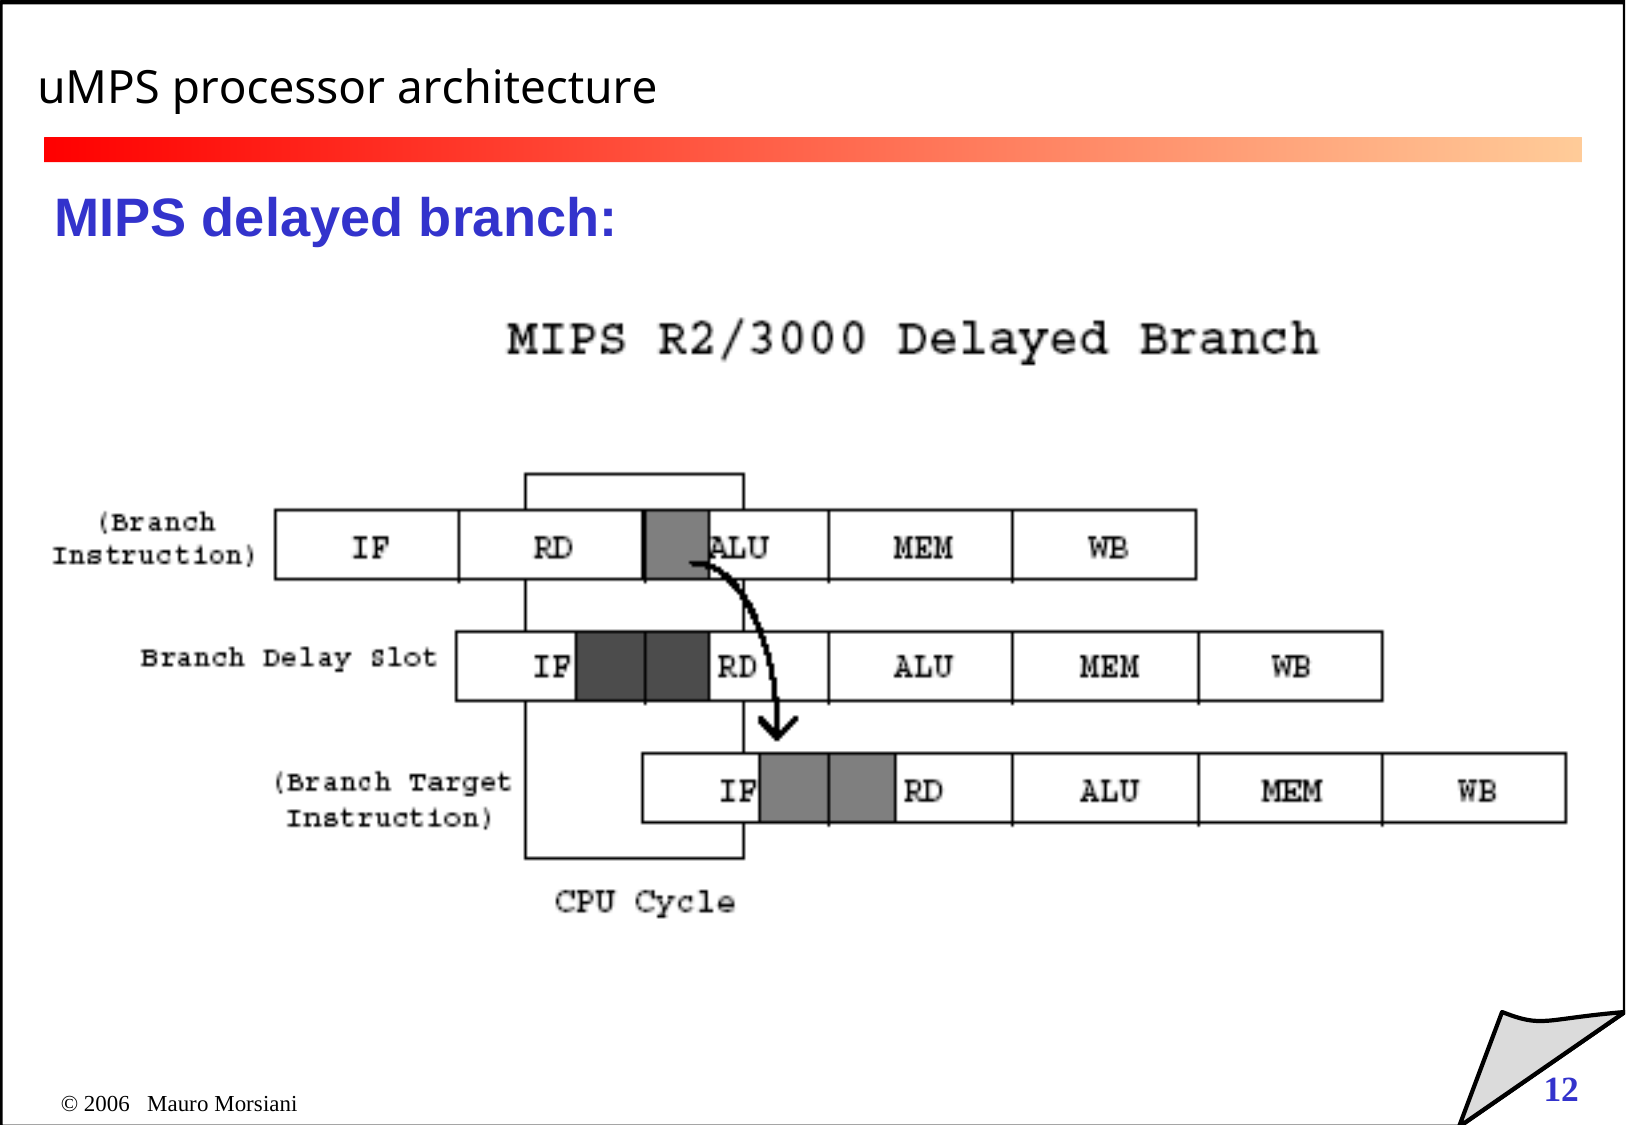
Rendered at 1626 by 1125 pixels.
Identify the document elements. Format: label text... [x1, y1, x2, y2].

title uMPS processor architecture [37, 44, 1587, 130]
picture [46, 316, 1584, 927]
list MIPS delayed branch: [54, 187, 1557, 595]
